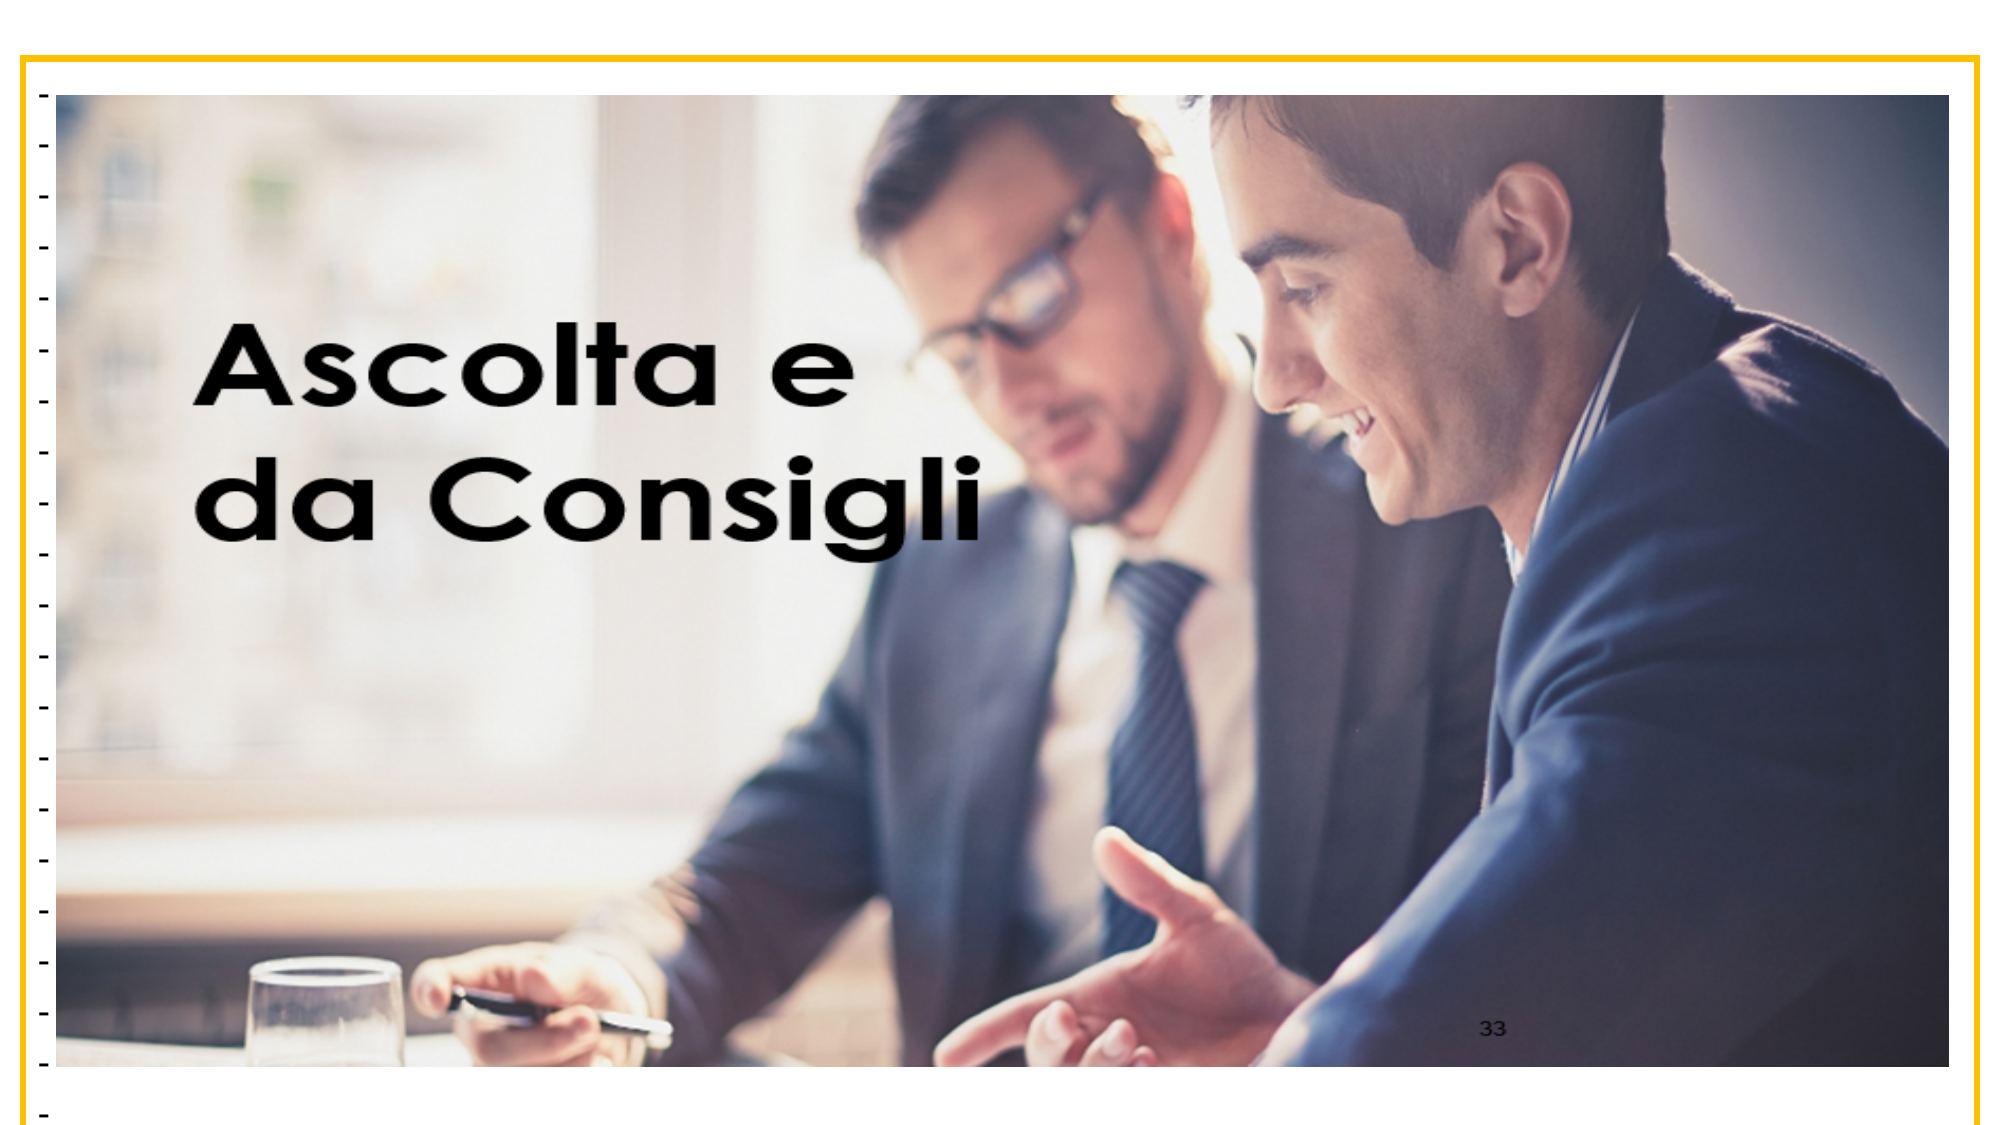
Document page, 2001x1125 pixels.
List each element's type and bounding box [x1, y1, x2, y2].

text_box [22, 58, 1978, 1092]
picture [56, 95, 1949, 1067]
